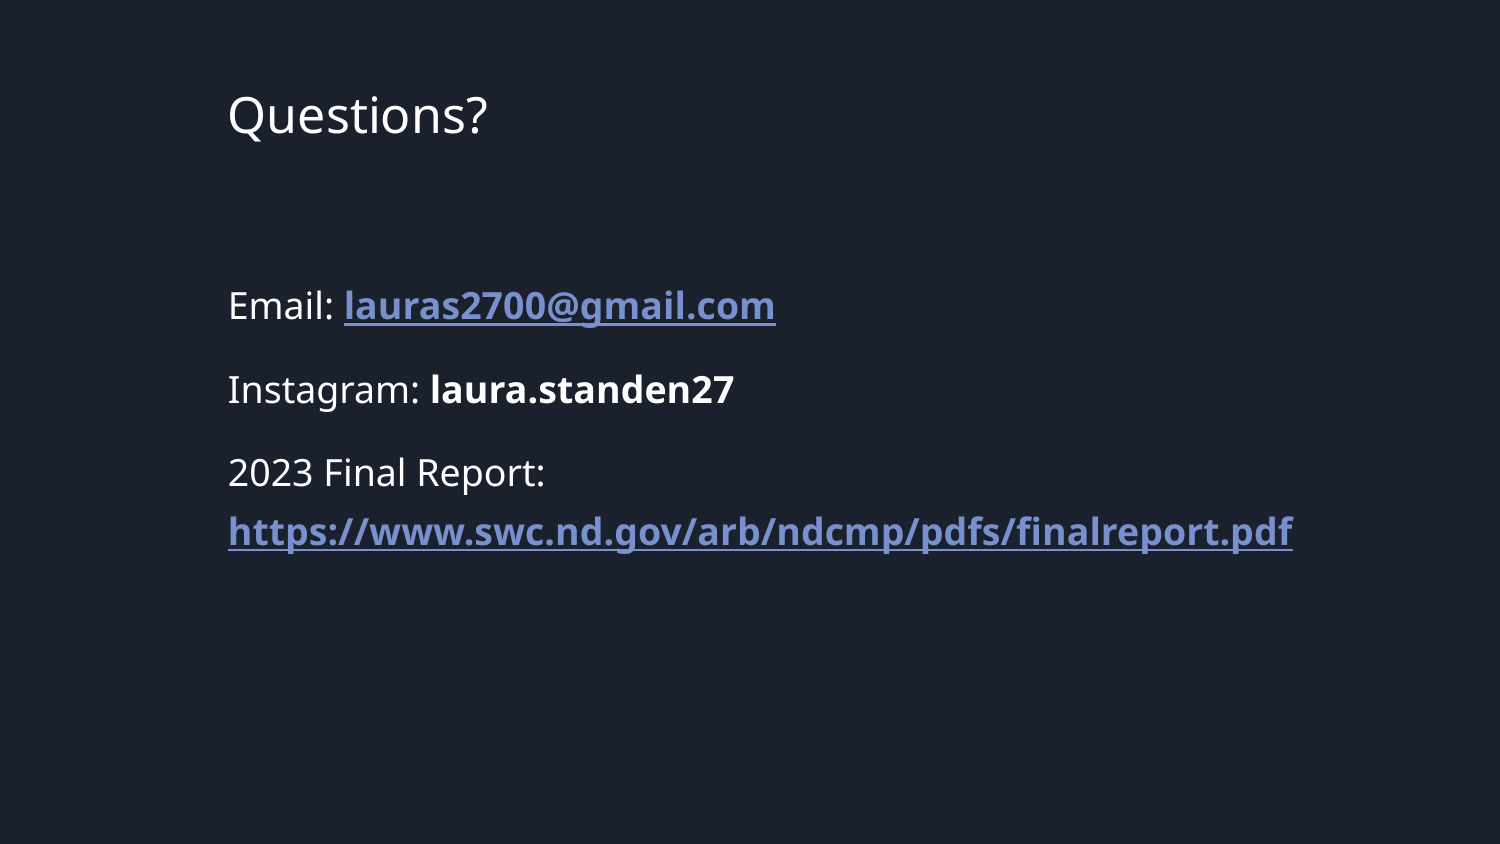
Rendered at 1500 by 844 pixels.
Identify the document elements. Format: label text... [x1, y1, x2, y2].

list Email: lauras2700@gmail.com Instagram: laura.standen27 2023 Final Report: https://www.swc.nd.gov/arb/ndcmp/pdfs/finalreport.pdf [212, 257, 1368, 735]
title Questions? [212, 64, 1368, 215]
